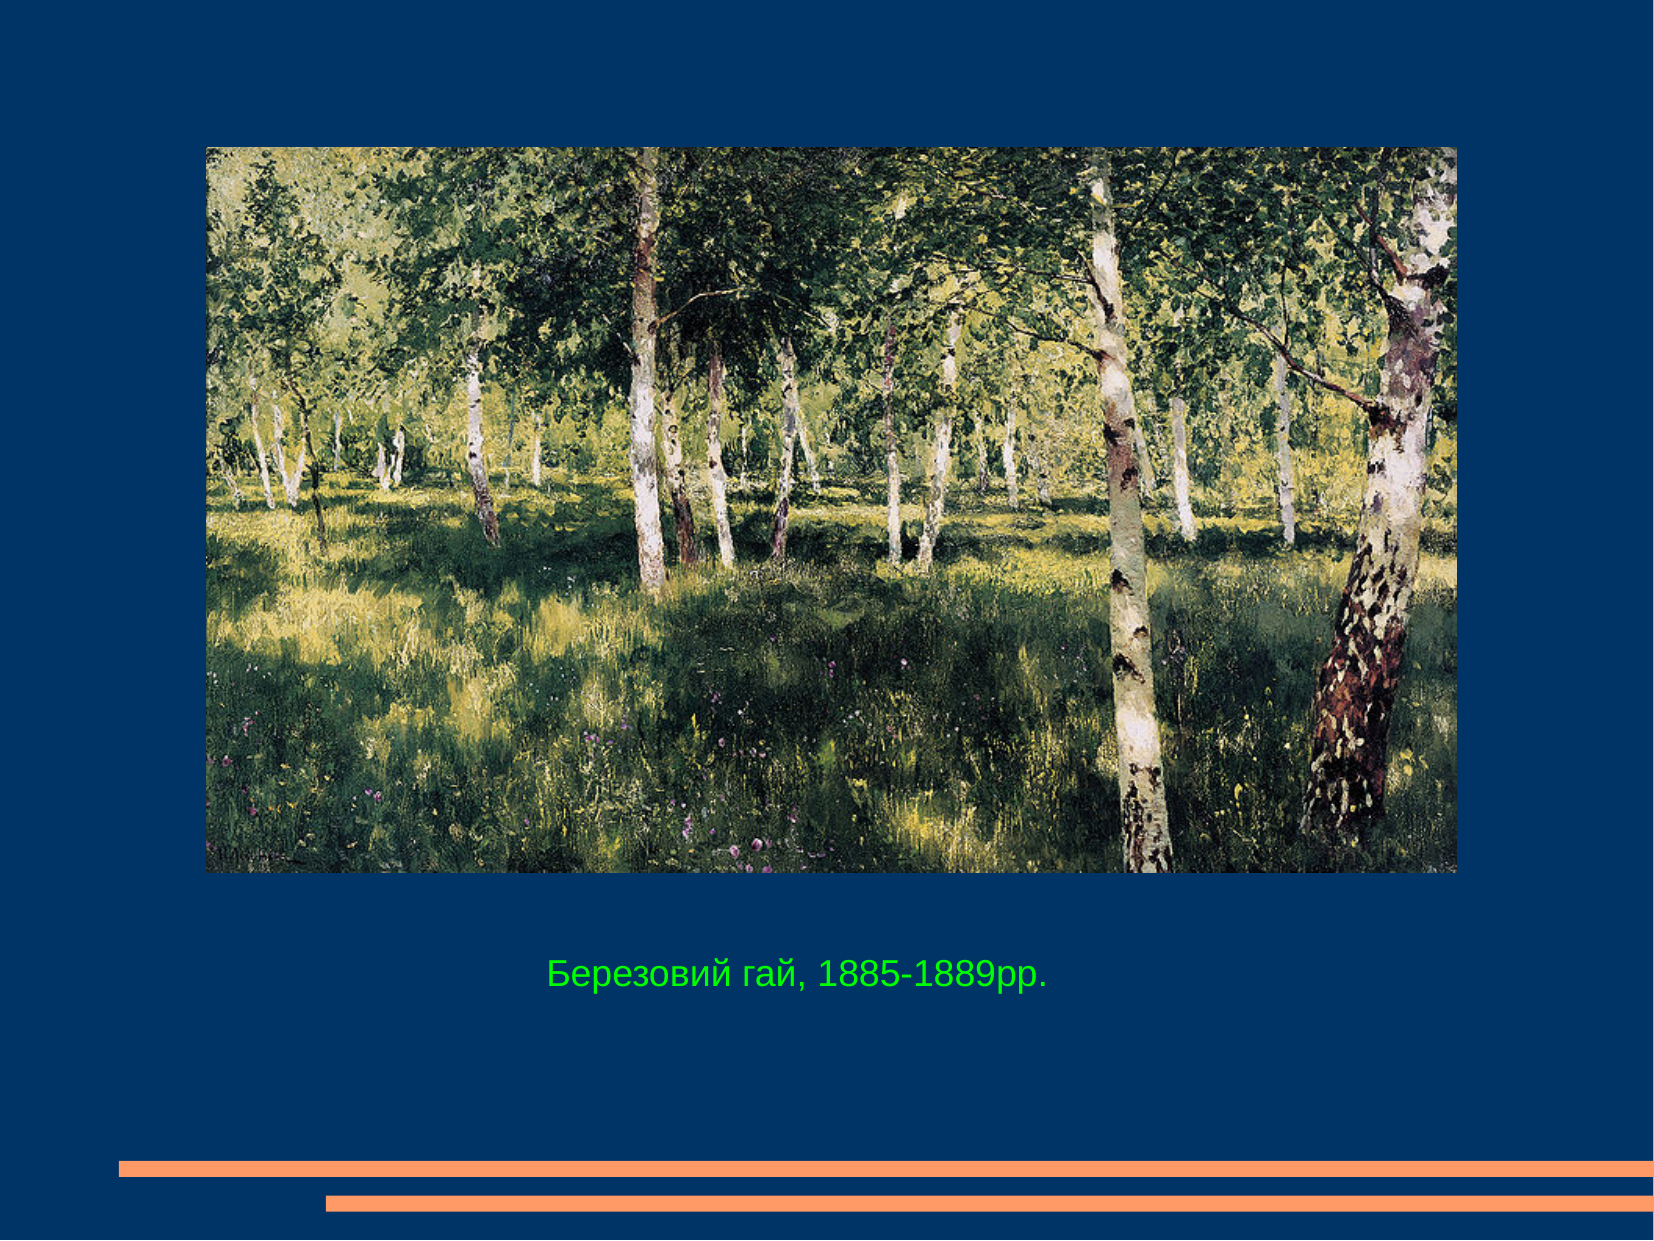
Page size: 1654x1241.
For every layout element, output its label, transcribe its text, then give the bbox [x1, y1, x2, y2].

text_box Березовий гай, 1885-1889рр. [531, 944, 1123, 1002]
picture [206, 147, 1457, 873]
